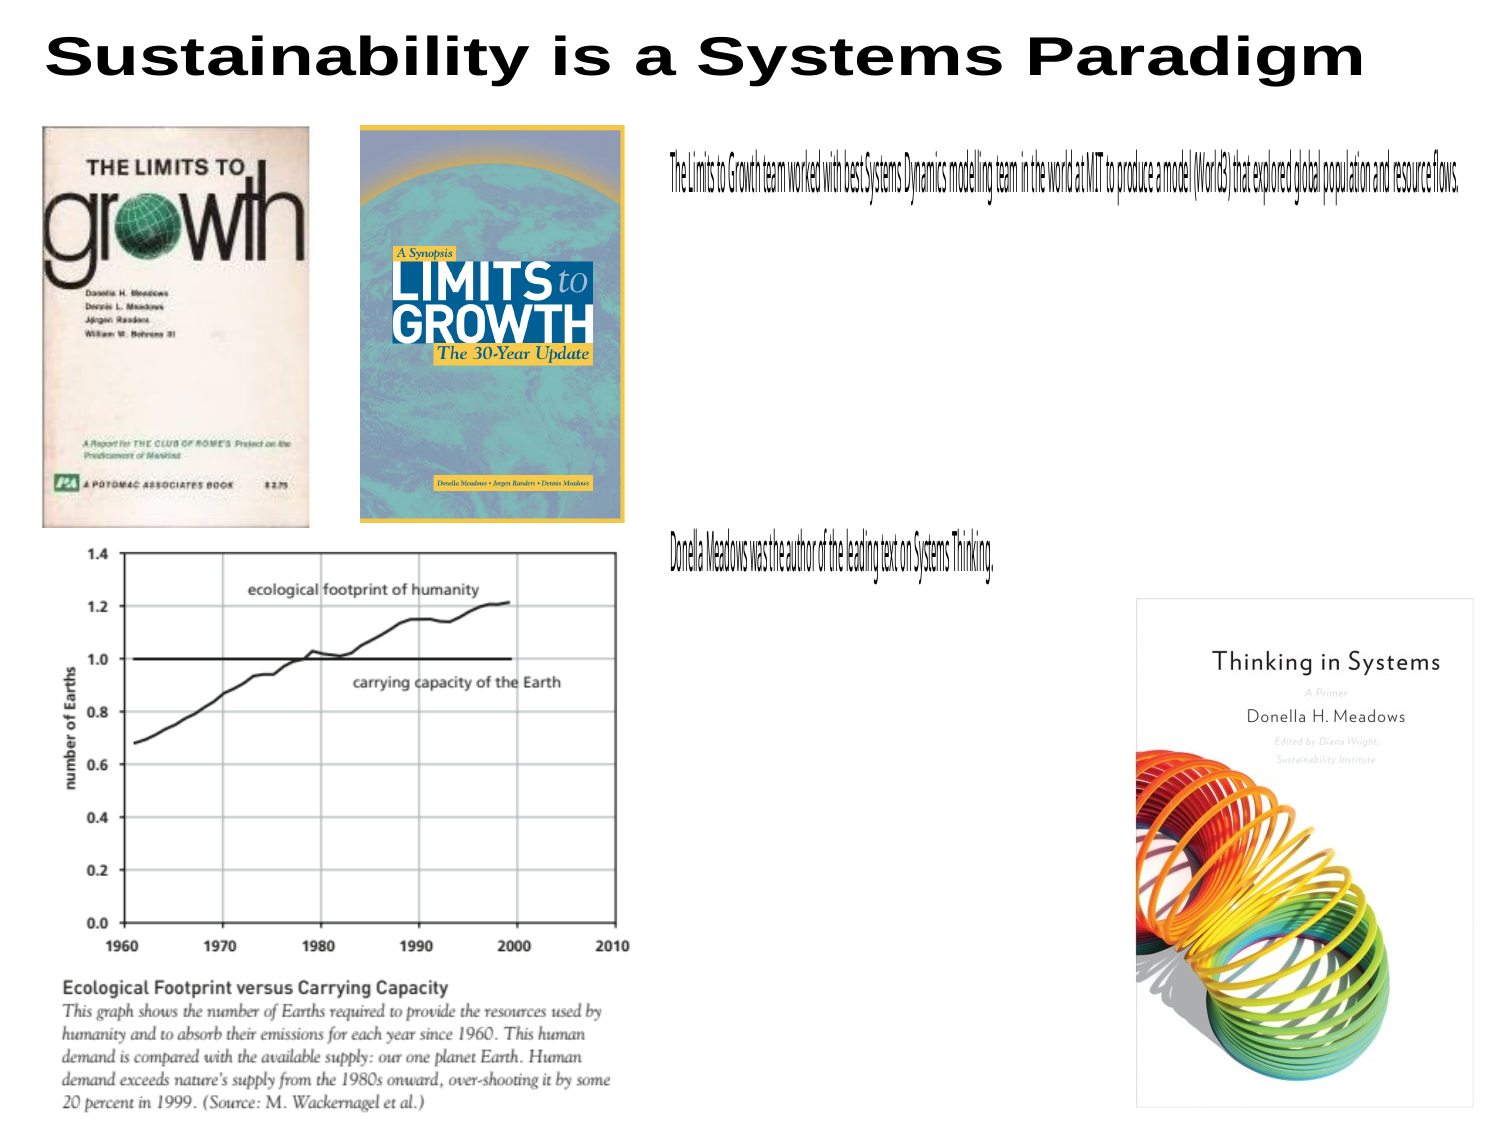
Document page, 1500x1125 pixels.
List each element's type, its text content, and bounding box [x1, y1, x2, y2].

picture [41, 125, 313, 528]
picture [53, 538, 635, 1121]
text_box The Limits to Growth team worked with best Systems Dynamics modelling team in the world at MIT to produce a model (World3) that explored global population and resource flows. Donella Meadows was the author of the leading text on Systems Thinking. [655, 125, 1471, 595]
picture [1135, 597, 1474, 1108]
picture [360, 125, 625, 523]
text_box Sustainability is a Systems Paradigm [29, 19, 1388, 116]
